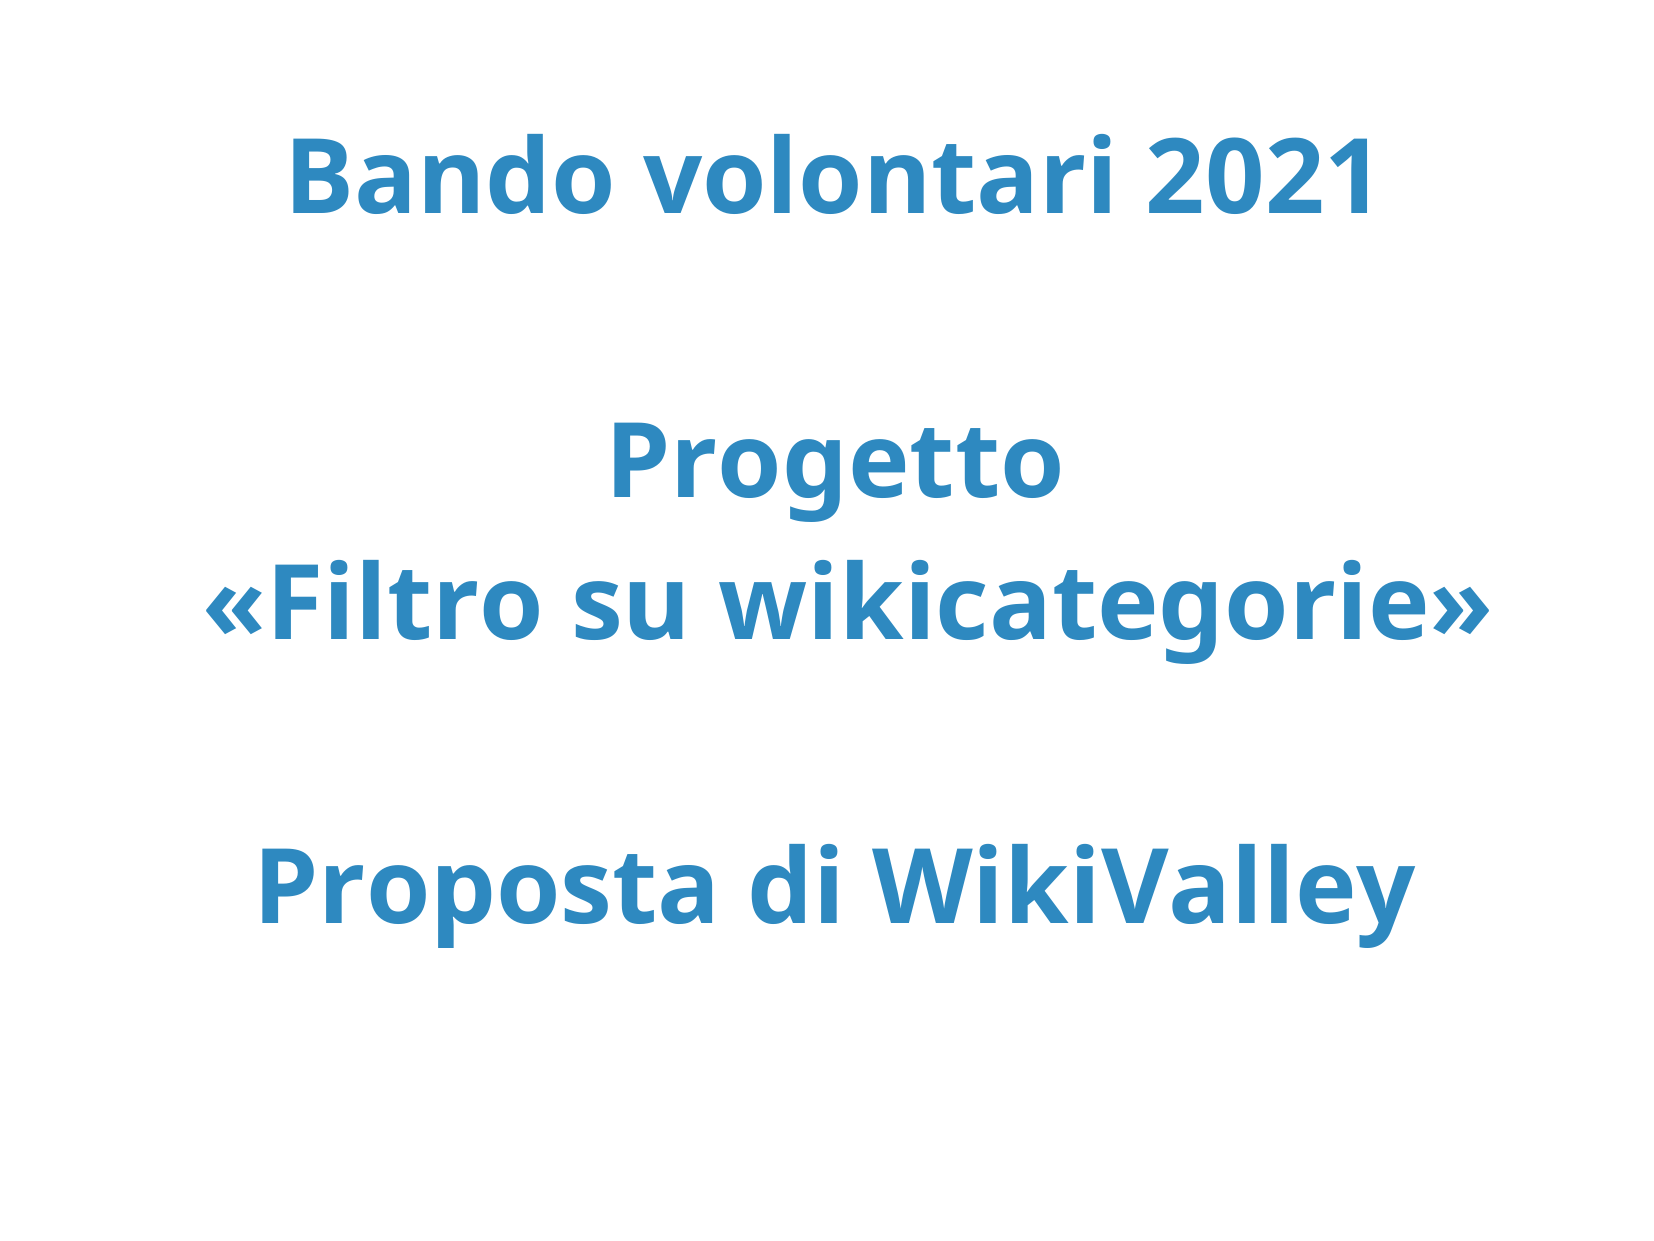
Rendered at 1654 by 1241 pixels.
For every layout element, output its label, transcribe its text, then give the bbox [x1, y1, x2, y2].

text_box Bando volontari 2021 Progetto «Filtro su wikicategorie» Proposta di WikiValley [164, 94, 1506, 962]
